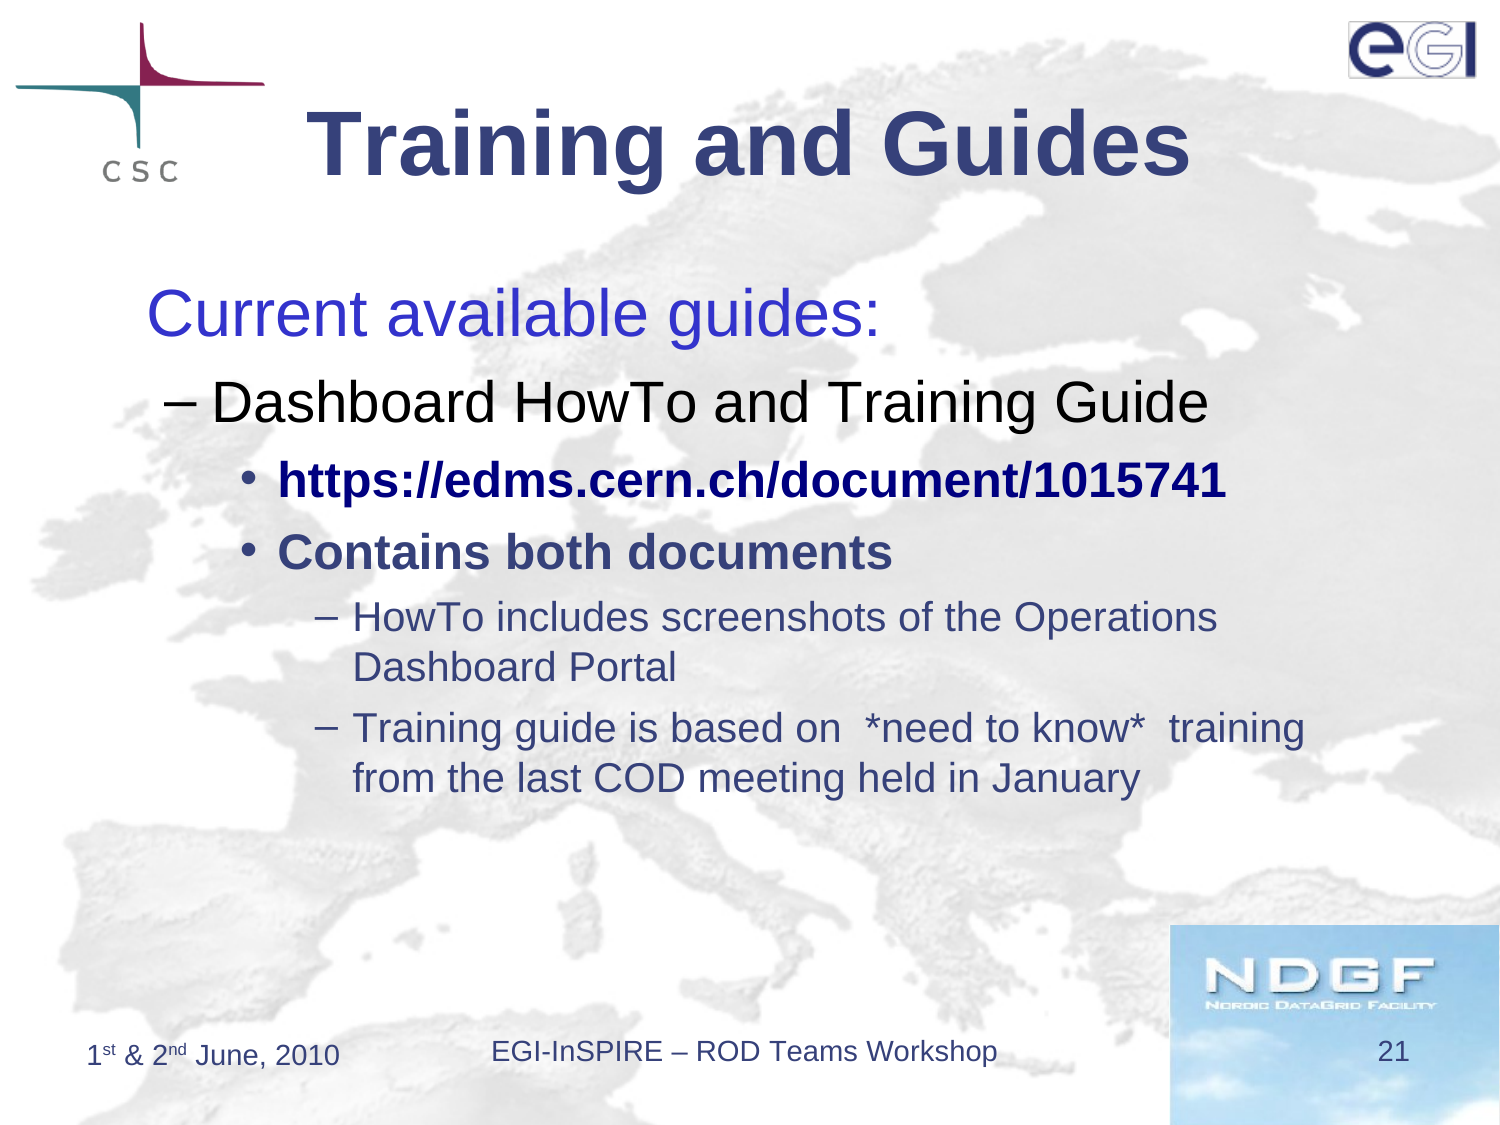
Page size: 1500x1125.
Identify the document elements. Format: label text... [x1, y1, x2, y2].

title Training and Guides [75, 20, 1426, 257]
picture [0, 0, 1500, 1125]
list Current available guides: Dashboard HowTo and Training Guide https://edms.cern.ch/document/1015741 Contains both documents HowTo includes screenshots of the Operations Dashboard Portal Training guide is based on *need to know* training from the last COD meeting held in January [75, 262, 1426, 1006]
